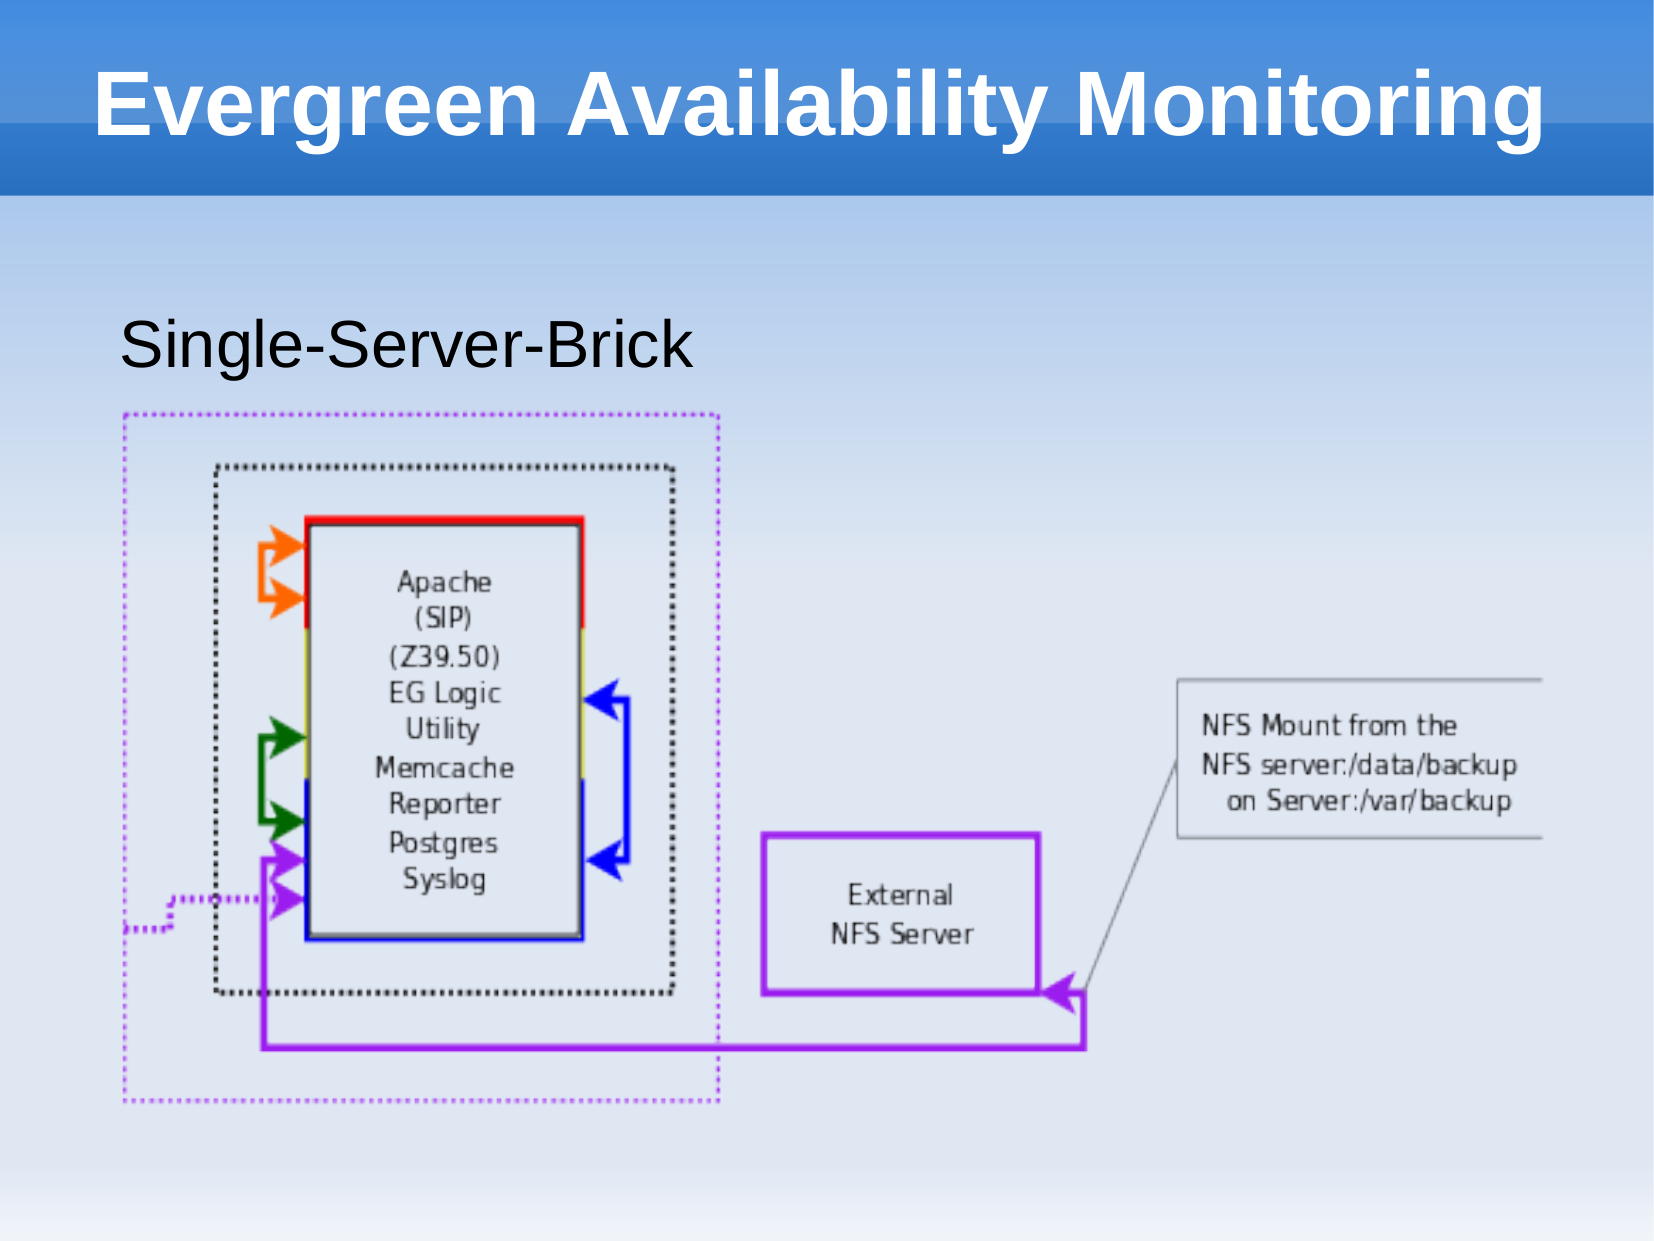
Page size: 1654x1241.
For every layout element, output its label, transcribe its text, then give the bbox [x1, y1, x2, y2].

picture [0, 0, 1654, 1241]
title Evergreen Availability Monitoring [76, 0, 1565, 208]
text_box Single-Server-Brick [105, 300, 711, 390]
